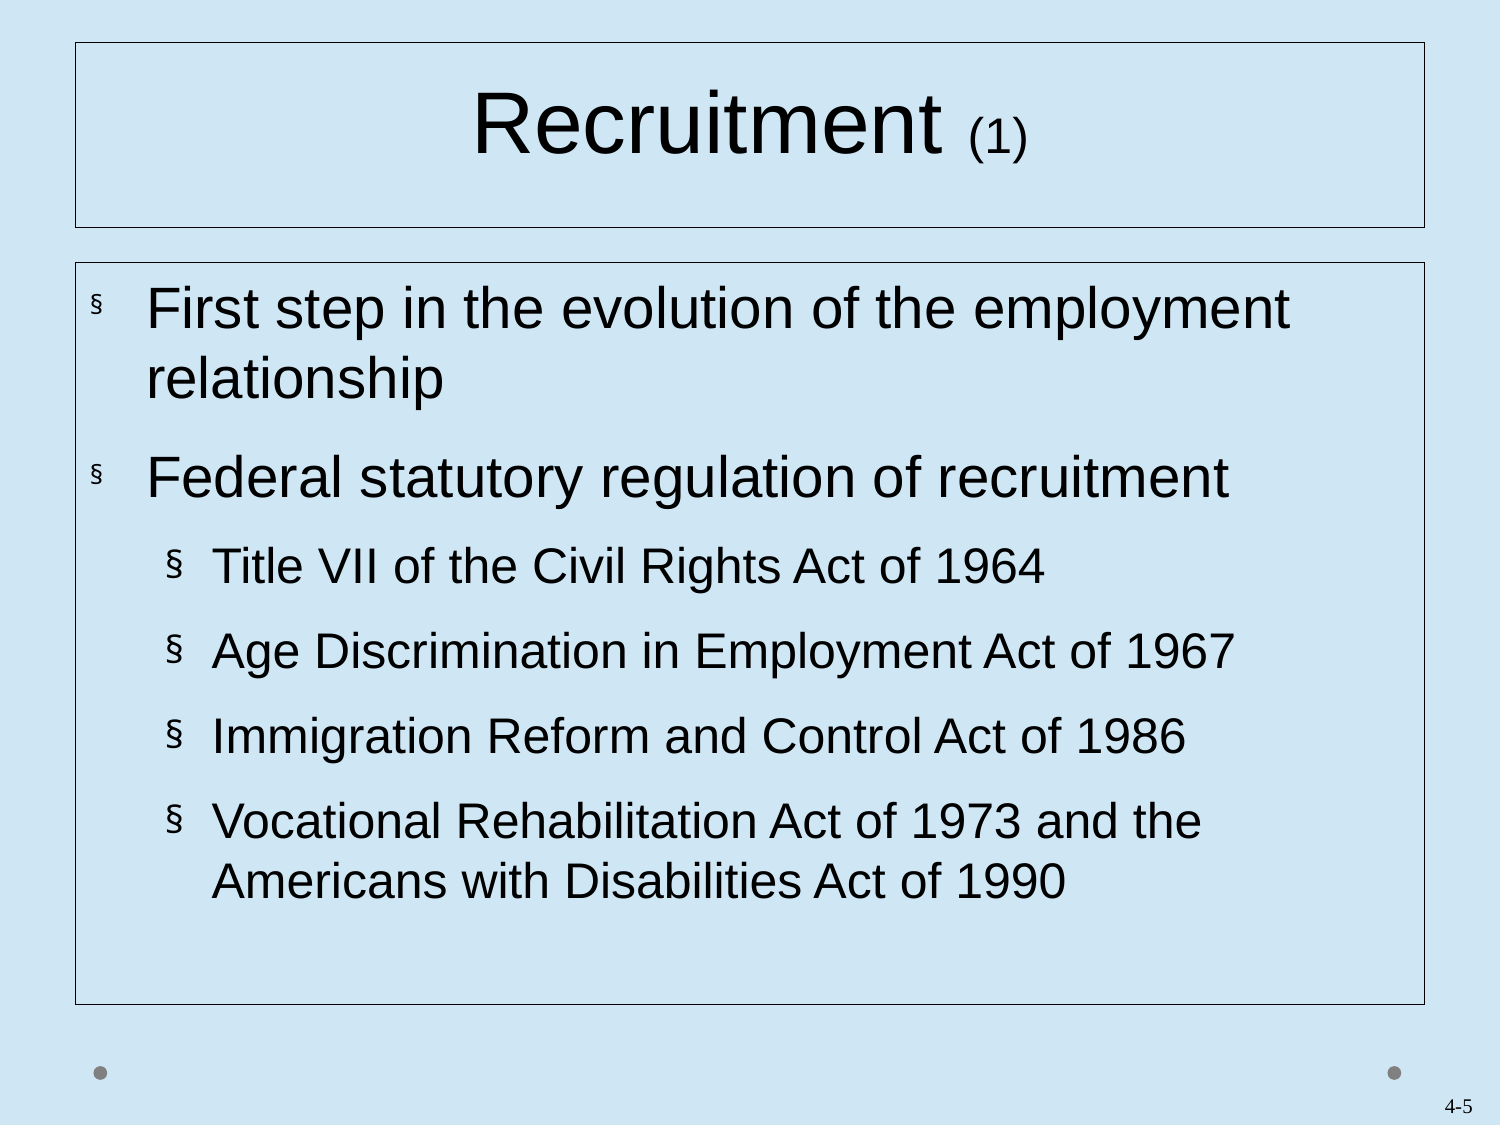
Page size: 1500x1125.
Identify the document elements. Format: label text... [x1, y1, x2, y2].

title Recruitment (1) [75, 42, 1425, 228]
list First step in the evolution of the employment relationship Federal statutory regulation of recruitment Title VII of the Civil Rights Act of 1964 Age Discrimination in Employment Act of 1967 Immigration Reform and Control Act of 1986 Vocational Rehabilitation Act of 1973 and the Americans with Disabilities Act of 1990 [75, 262, 1425, 1005]
